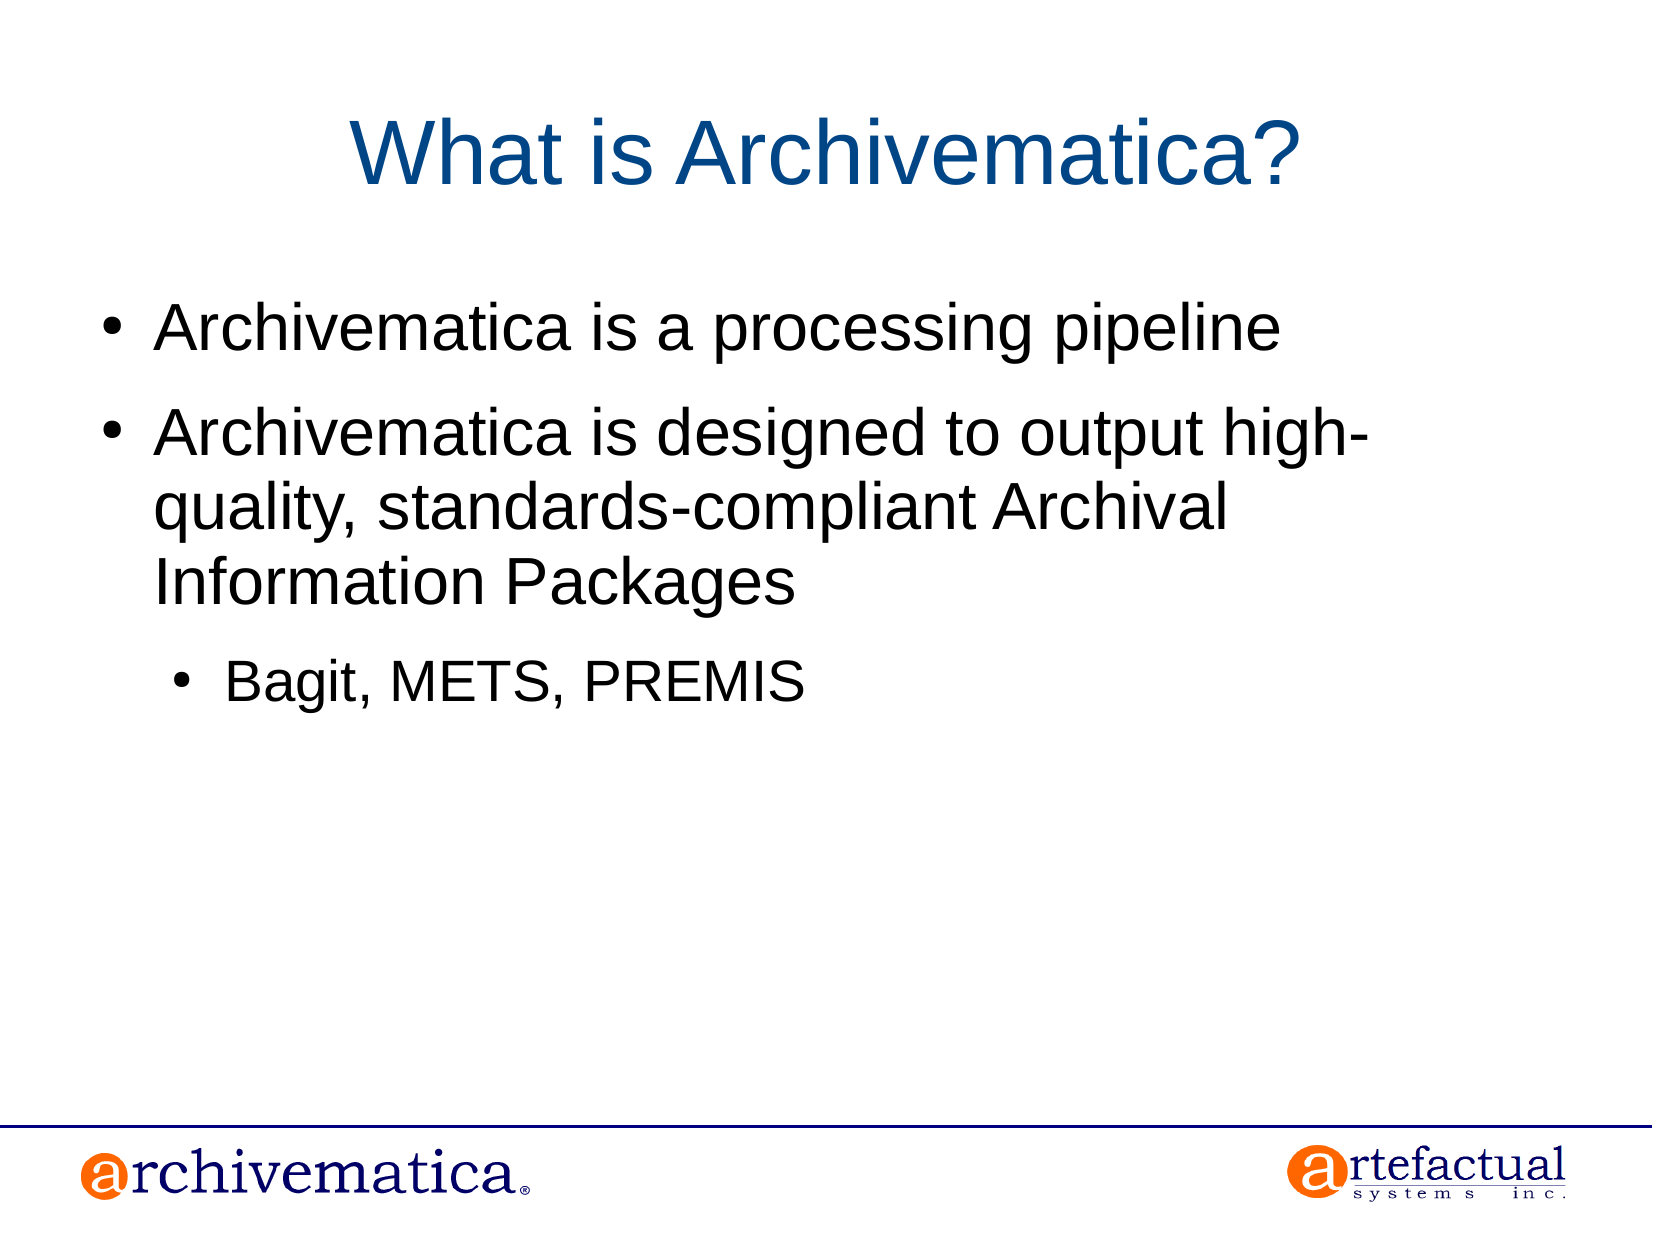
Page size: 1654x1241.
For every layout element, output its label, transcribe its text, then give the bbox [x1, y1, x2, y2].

title What is Archivematica? [82, 49, 1571, 257]
picture [1280, 1137, 1577, 1209]
picture [81, 1133, 531, 1216]
list Archivematica is a processing pipeline Archivematica is designed to output high-quality, standards-compliant Archival Information Packages Bagit, METS, PREMIS [82, 290, 1571, 1010]
